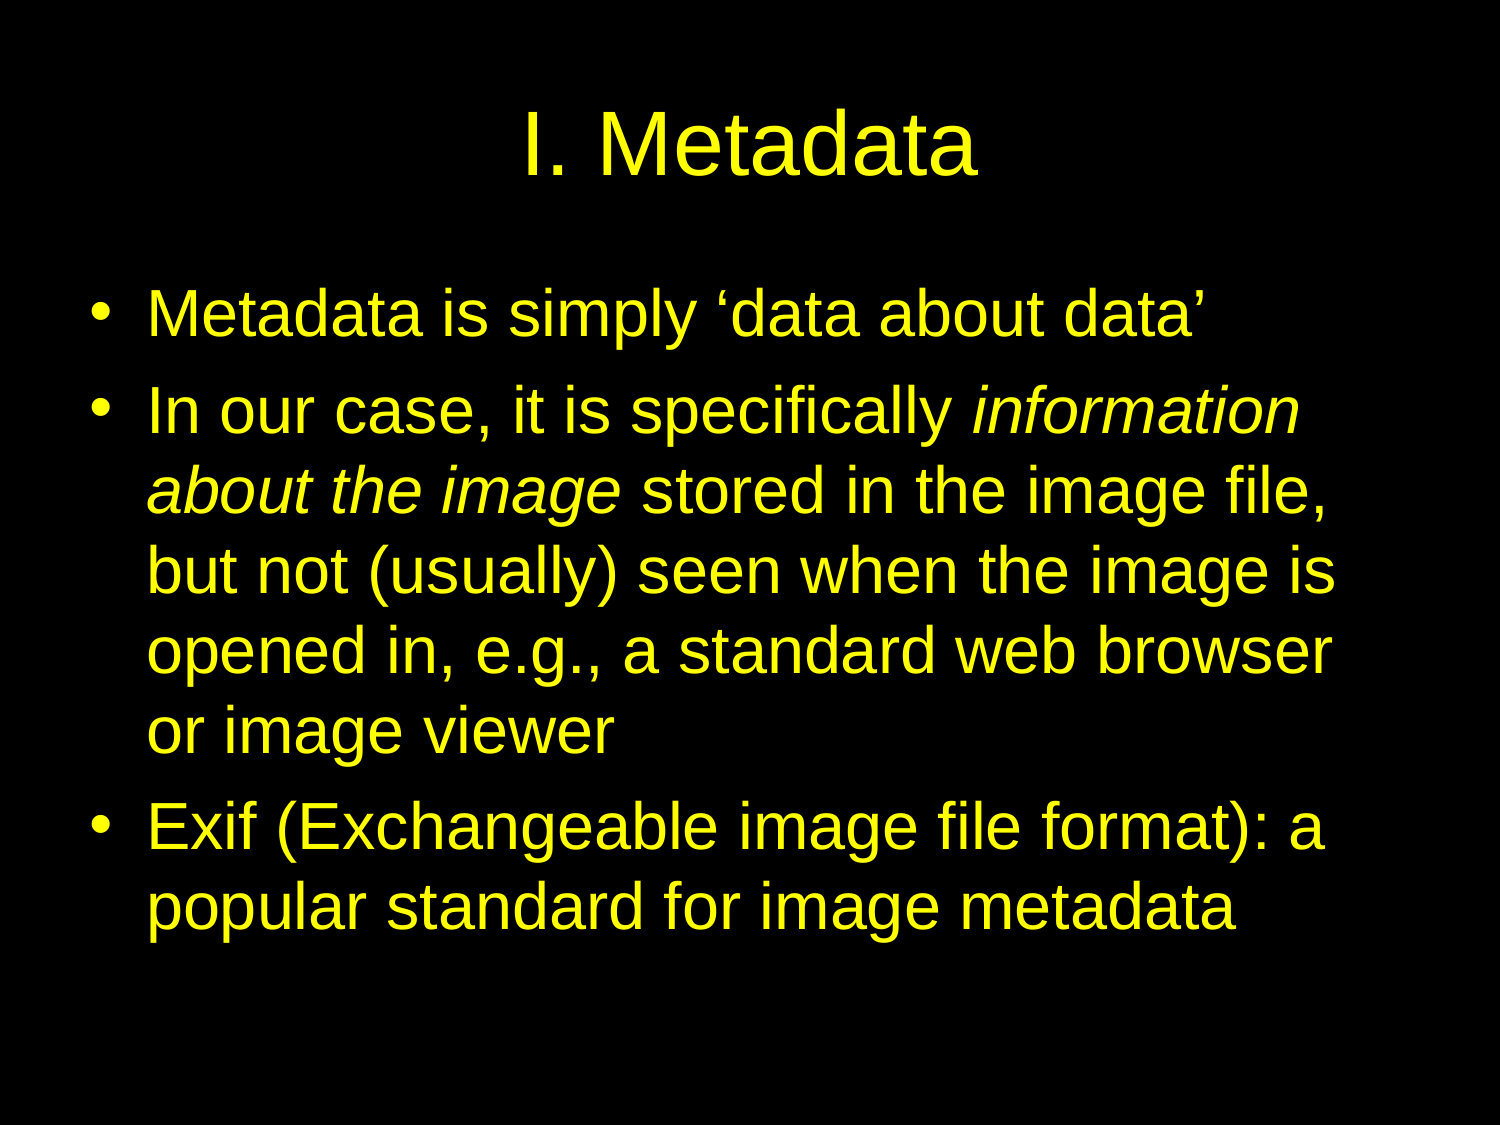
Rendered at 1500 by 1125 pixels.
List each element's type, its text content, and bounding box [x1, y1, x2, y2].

title I. Metadata [75, 45, 1426, 233]
list Metadata is simply ‘data about data’ In our case, it is specifically information about the image stored in the image file, but not (usually) seen when the image is opened in, e.g., a standard web browser or image viewer Exif (Exchangeable image file format): a popular standard for image metadata [75, 262, 1426, 1006]
